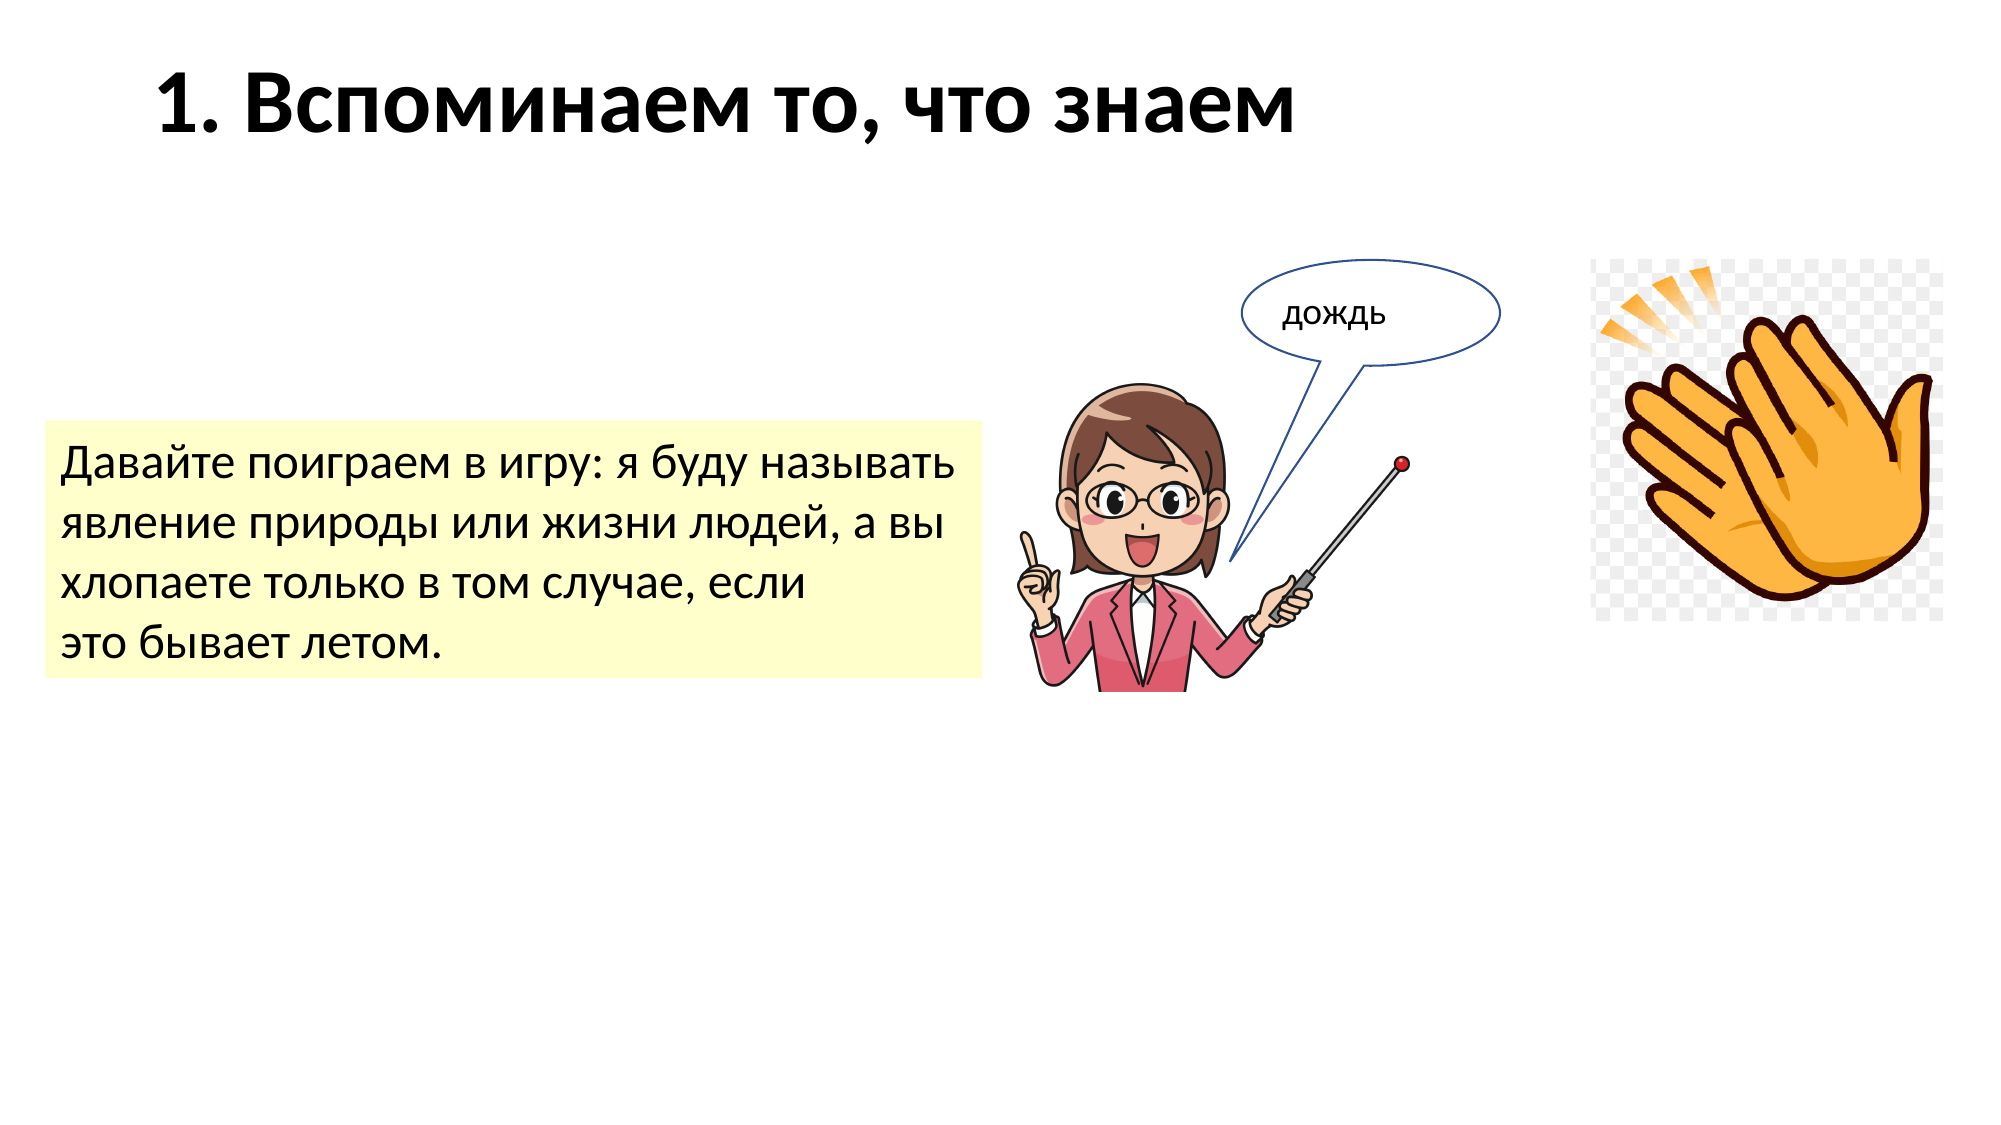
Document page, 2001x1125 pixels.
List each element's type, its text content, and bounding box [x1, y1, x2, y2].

text_box Давайте поиграем в игру: я буду называть явление природы или жизни людей, а вы хлопаете только в том случае, если это бывает летом. [45, 420, 983, 679]
title 1. Вспоминаем то, что знаем [137, 36, 1863, 169]
text_box дождь [1267, 279, 1403, 341]
picture [1240, 383, 1350, 543]
picture [1590, 259, 1944, 621]
picture [1017, 383, 1410, 692]
